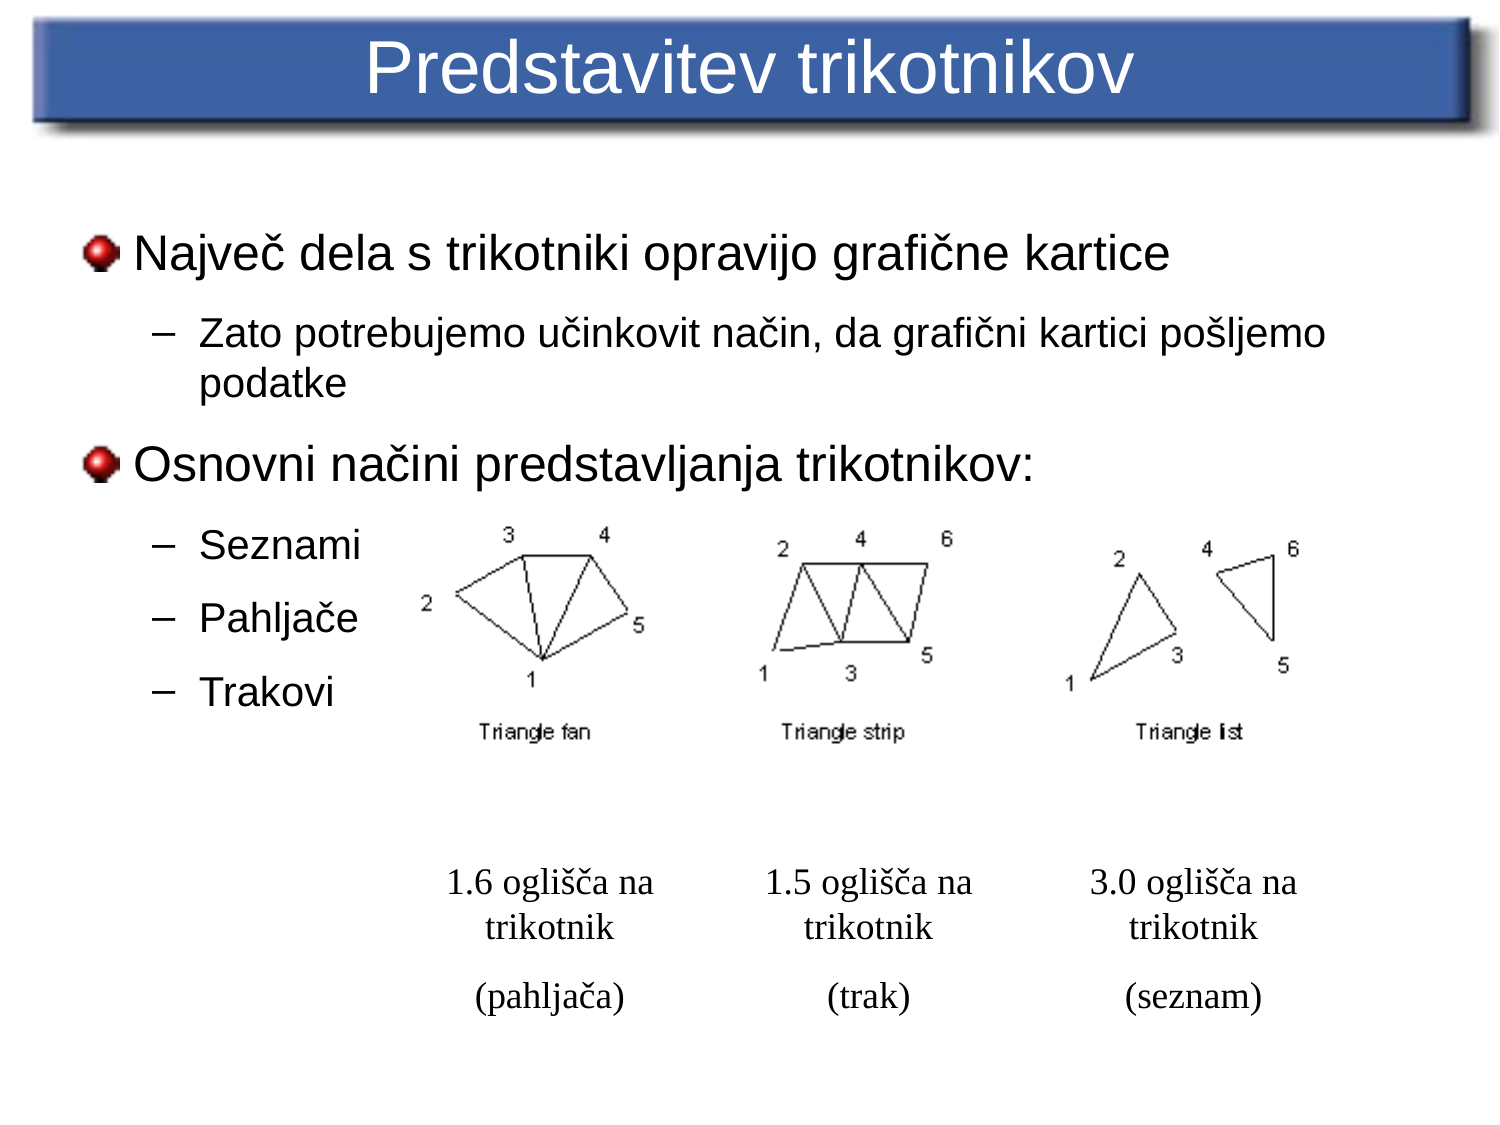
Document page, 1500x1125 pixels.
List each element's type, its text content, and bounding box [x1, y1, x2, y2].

title Predstavitev trikotnikov [0, 10, 1500, 116]
text_box 1.6 oglišča na trikotnik (pahljača) [412, 849, 688, 1024]
list Največ dela s trikotniki opravijo grafične kartice Zato potrebujemo učinkovit način, da grafični kartici pošljemo podatke Osnovni načini predstavljanja trikotnikov: Seznami Pahljače Trakovi [62, 212, 1375, 955]
text_box 3.0 oglišča na trikotnik (seznam) [1074, 849, 1313, 1024]
text_box 1.5 oglišča na trikotnik (trak) [750, 849, 988, 1024]
picture [412, 499, 1313, 777]
picture [31, 116, 1499, 142]
